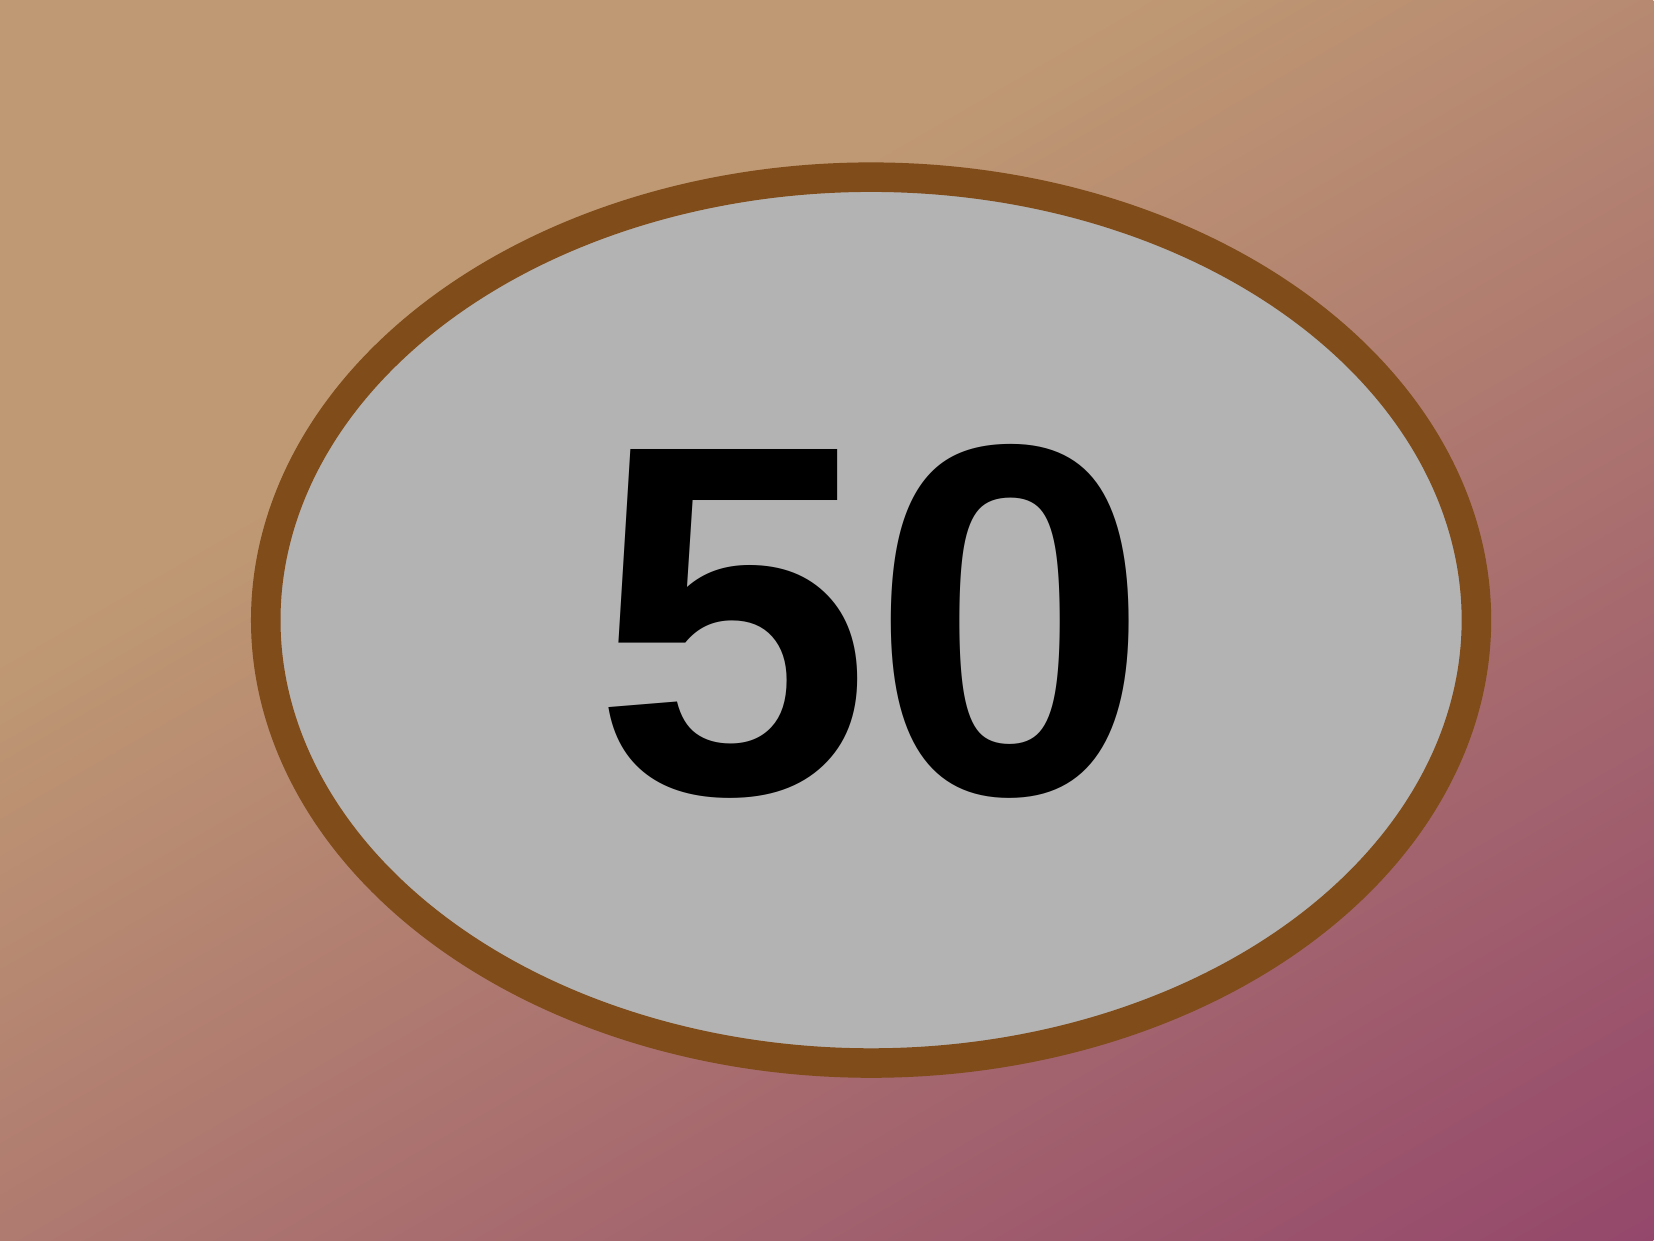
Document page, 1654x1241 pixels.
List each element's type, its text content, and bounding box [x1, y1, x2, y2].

text_box 50 [265, 177, 1477, 1064]
